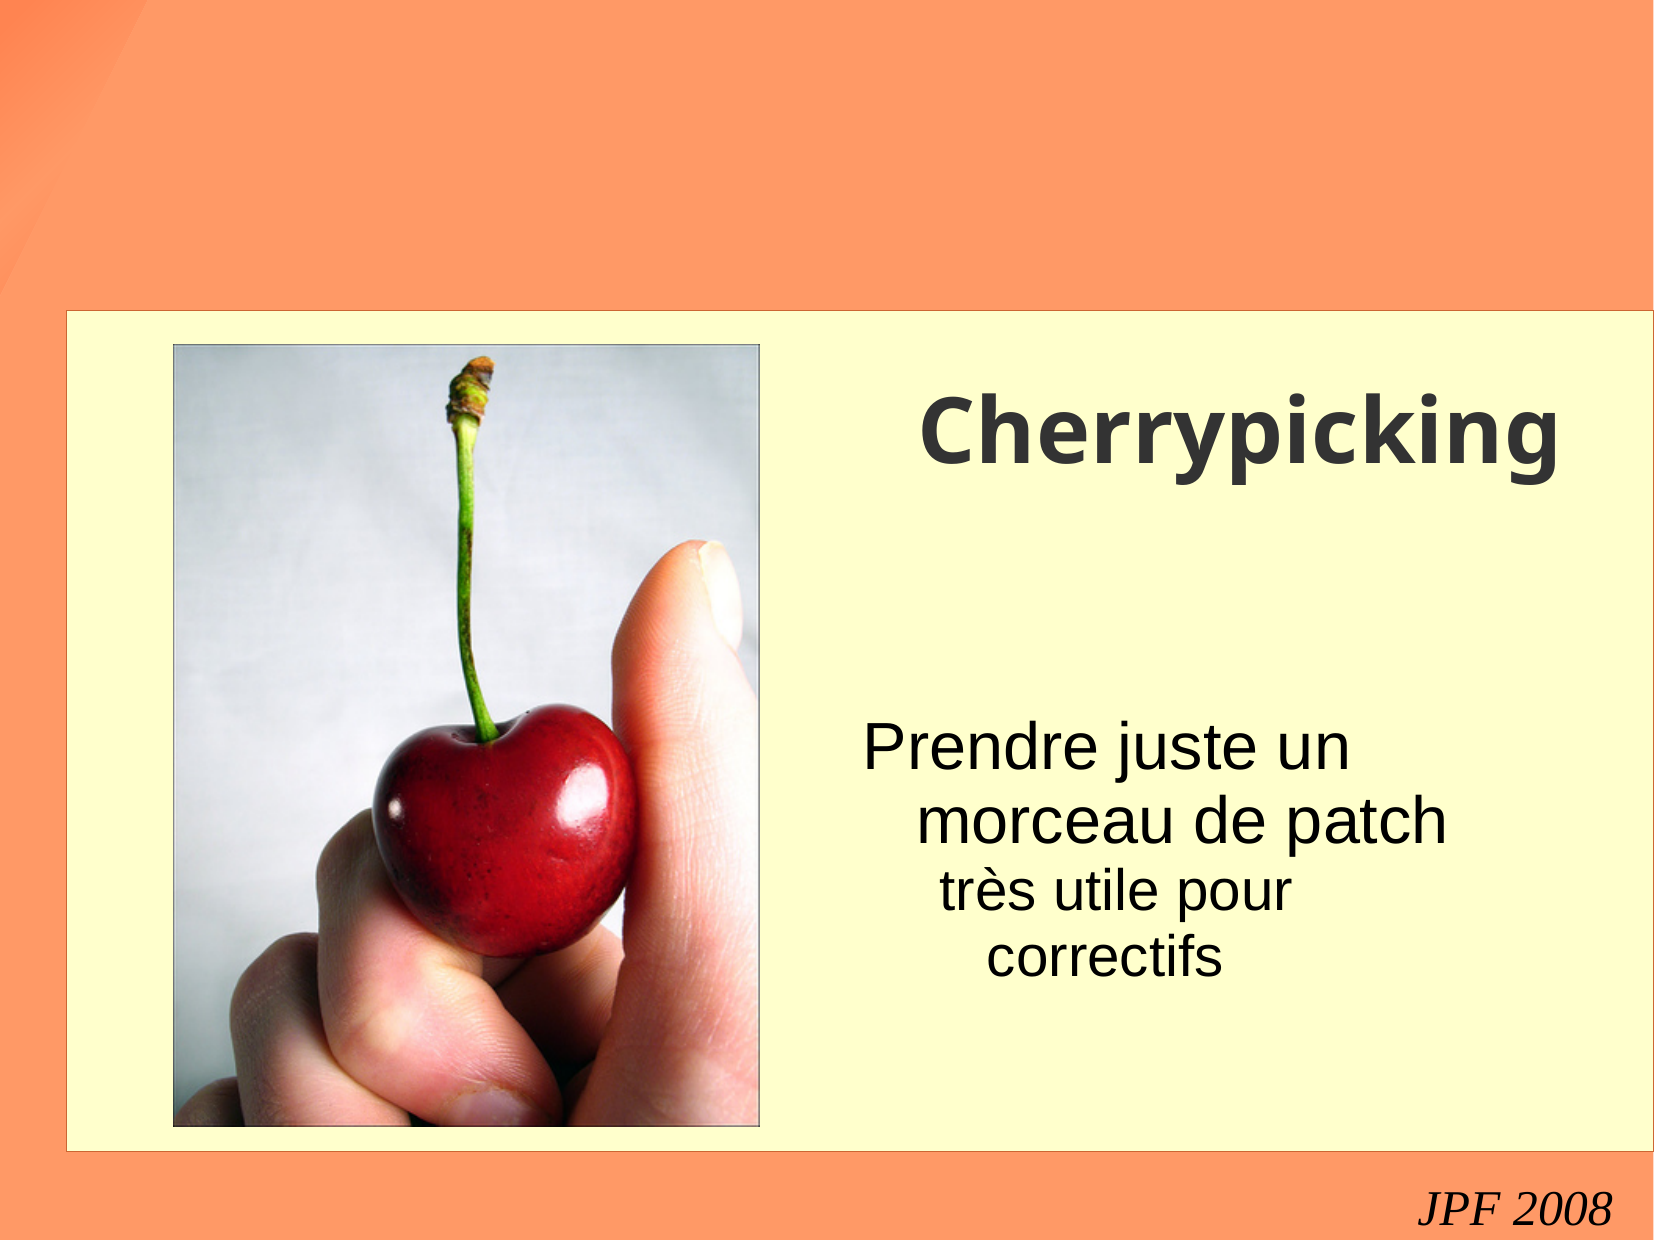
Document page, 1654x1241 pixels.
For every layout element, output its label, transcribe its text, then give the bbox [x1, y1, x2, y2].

list Prendre juste un morceau de patch très utile pour correctifs [845, 708, 1535, 1127]
picture [173, 344, 760, 1127]
title Cherrypicking [797, 324, 1654, 532]
